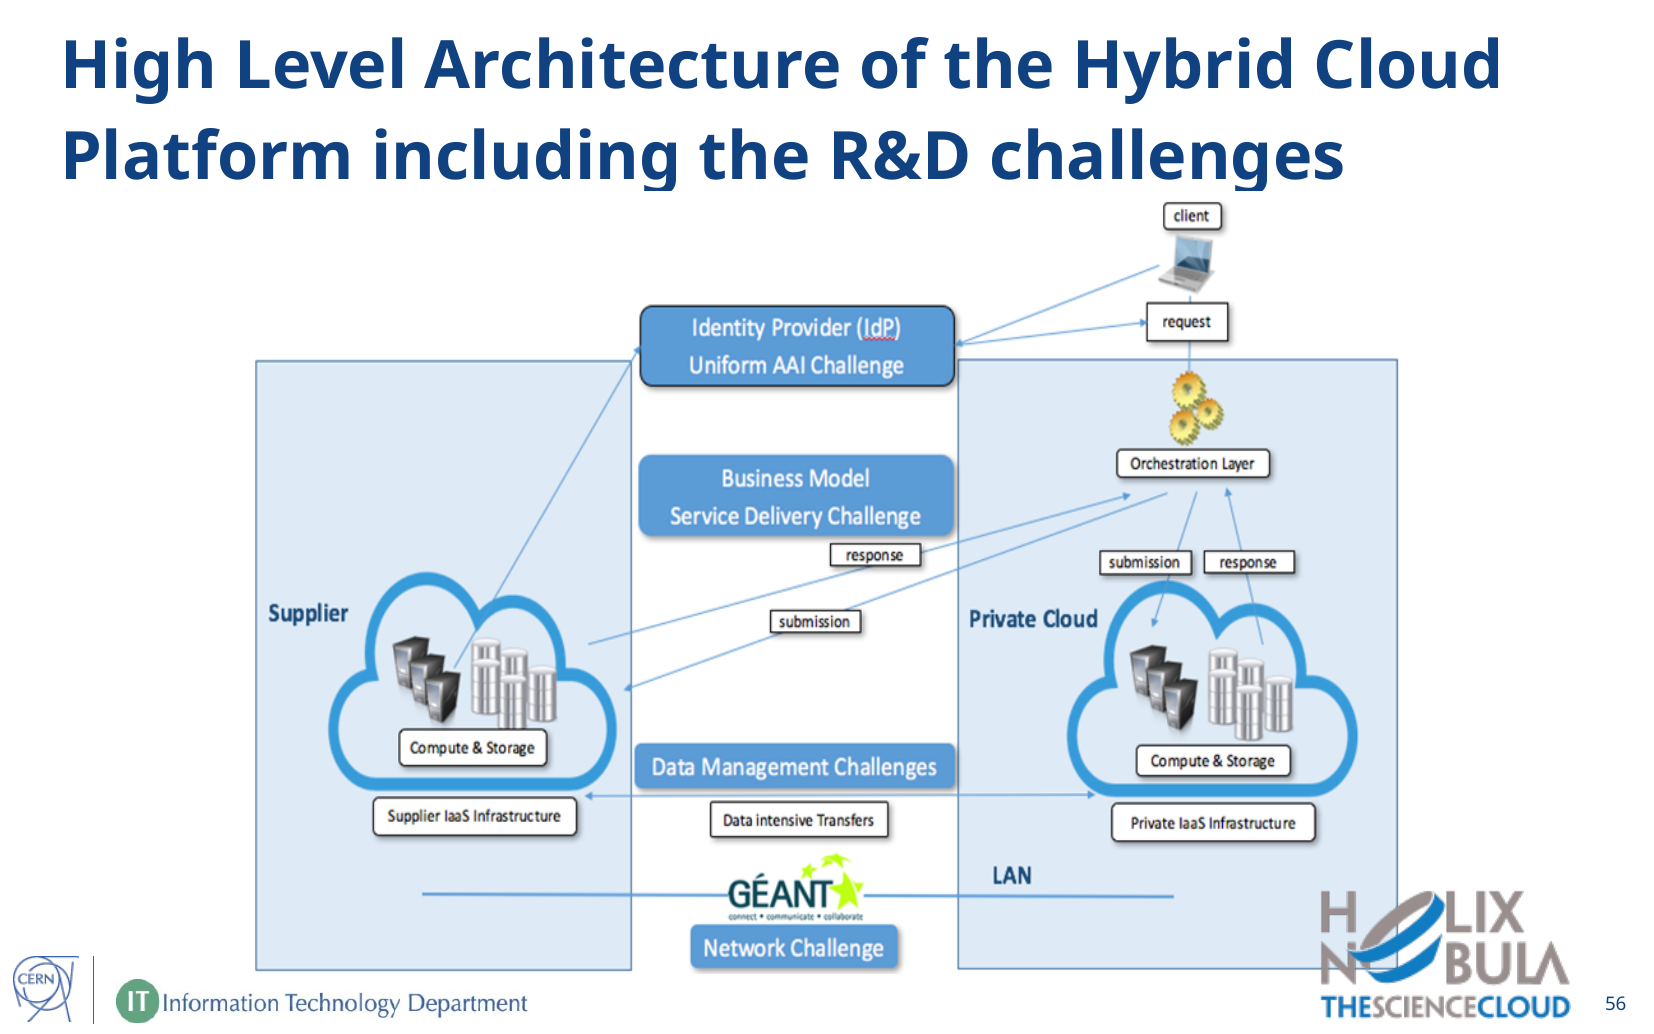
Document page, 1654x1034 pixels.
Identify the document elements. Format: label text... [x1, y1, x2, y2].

picture [240, 191, 1571, 1019]
title High Level Architecture of the Hybrid Cloud Platform including the R&D challenges [60, 17, 1528, 199]
picture [13, 956, 79, 1032]
picture [116, 979, 788, 1023]
